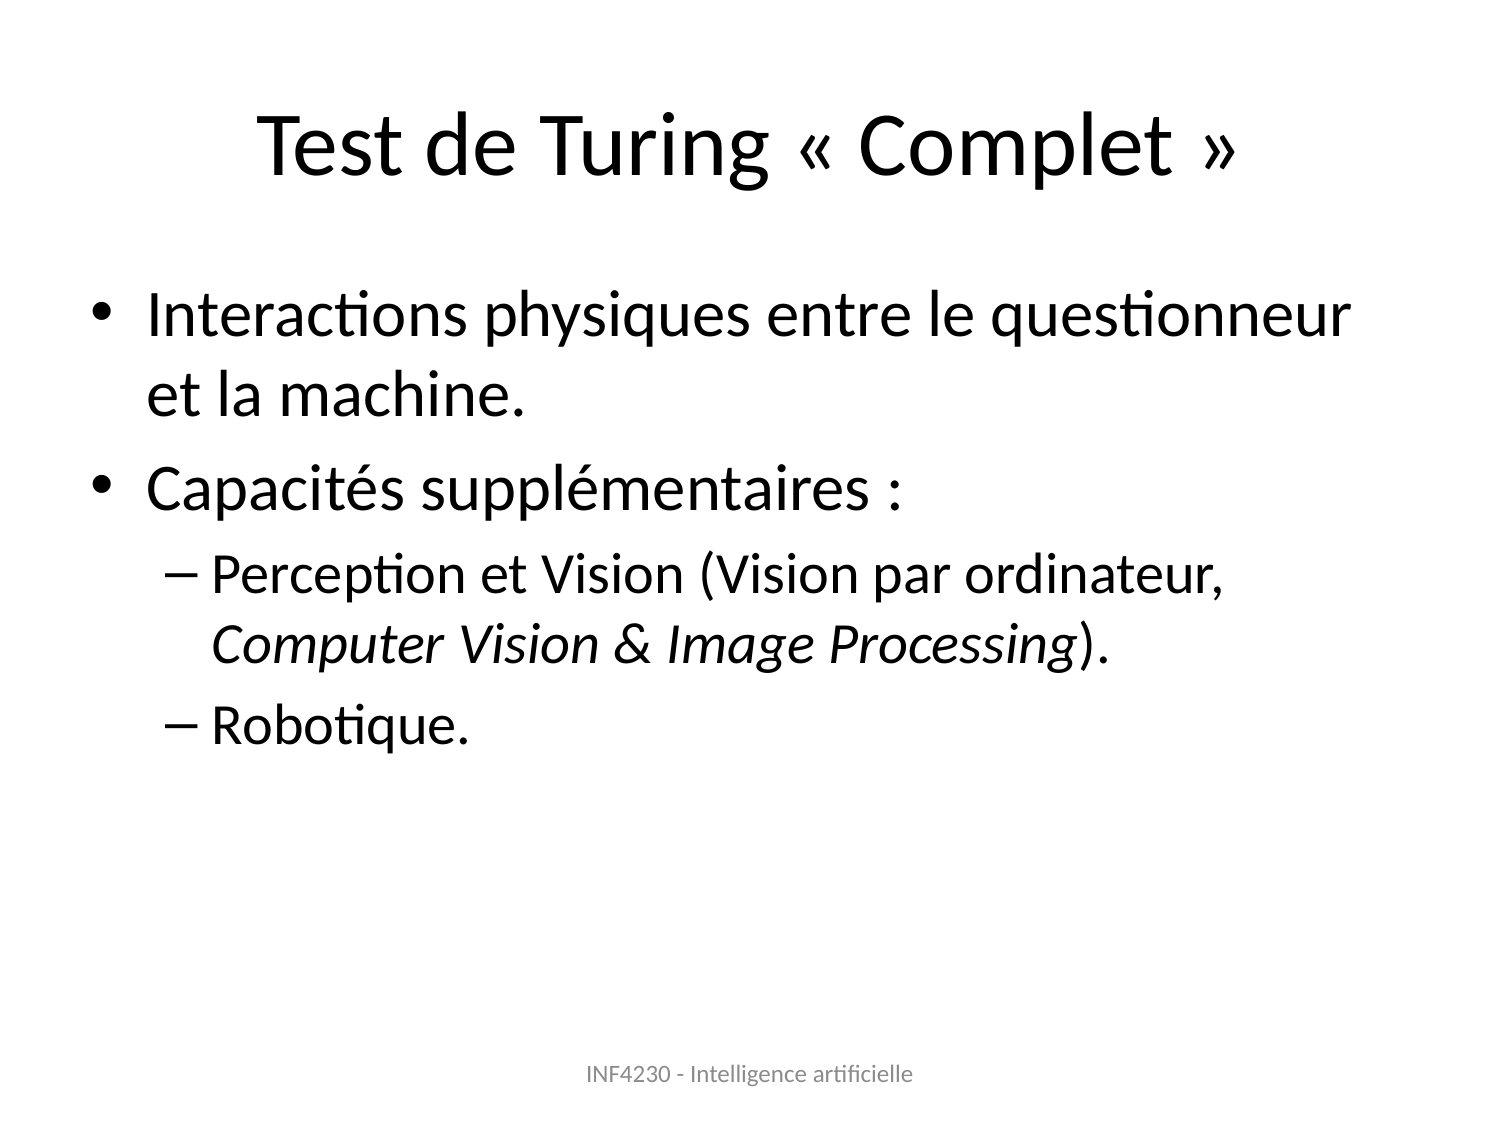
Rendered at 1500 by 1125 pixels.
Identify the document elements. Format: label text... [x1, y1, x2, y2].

list Interactions physiques entre le questionneur et la machine. Capacités supplémentaires : Perception et Vision (Vision par ordinateur, Computer Vision & Image Processing). Robotique. [75, 262, 1425, 1005]
title Test de Turing « Complet » [75, 45, 1425, 233]
footer INF4230 - Intelligence artificielle [512, 1042, 988, 1103]
